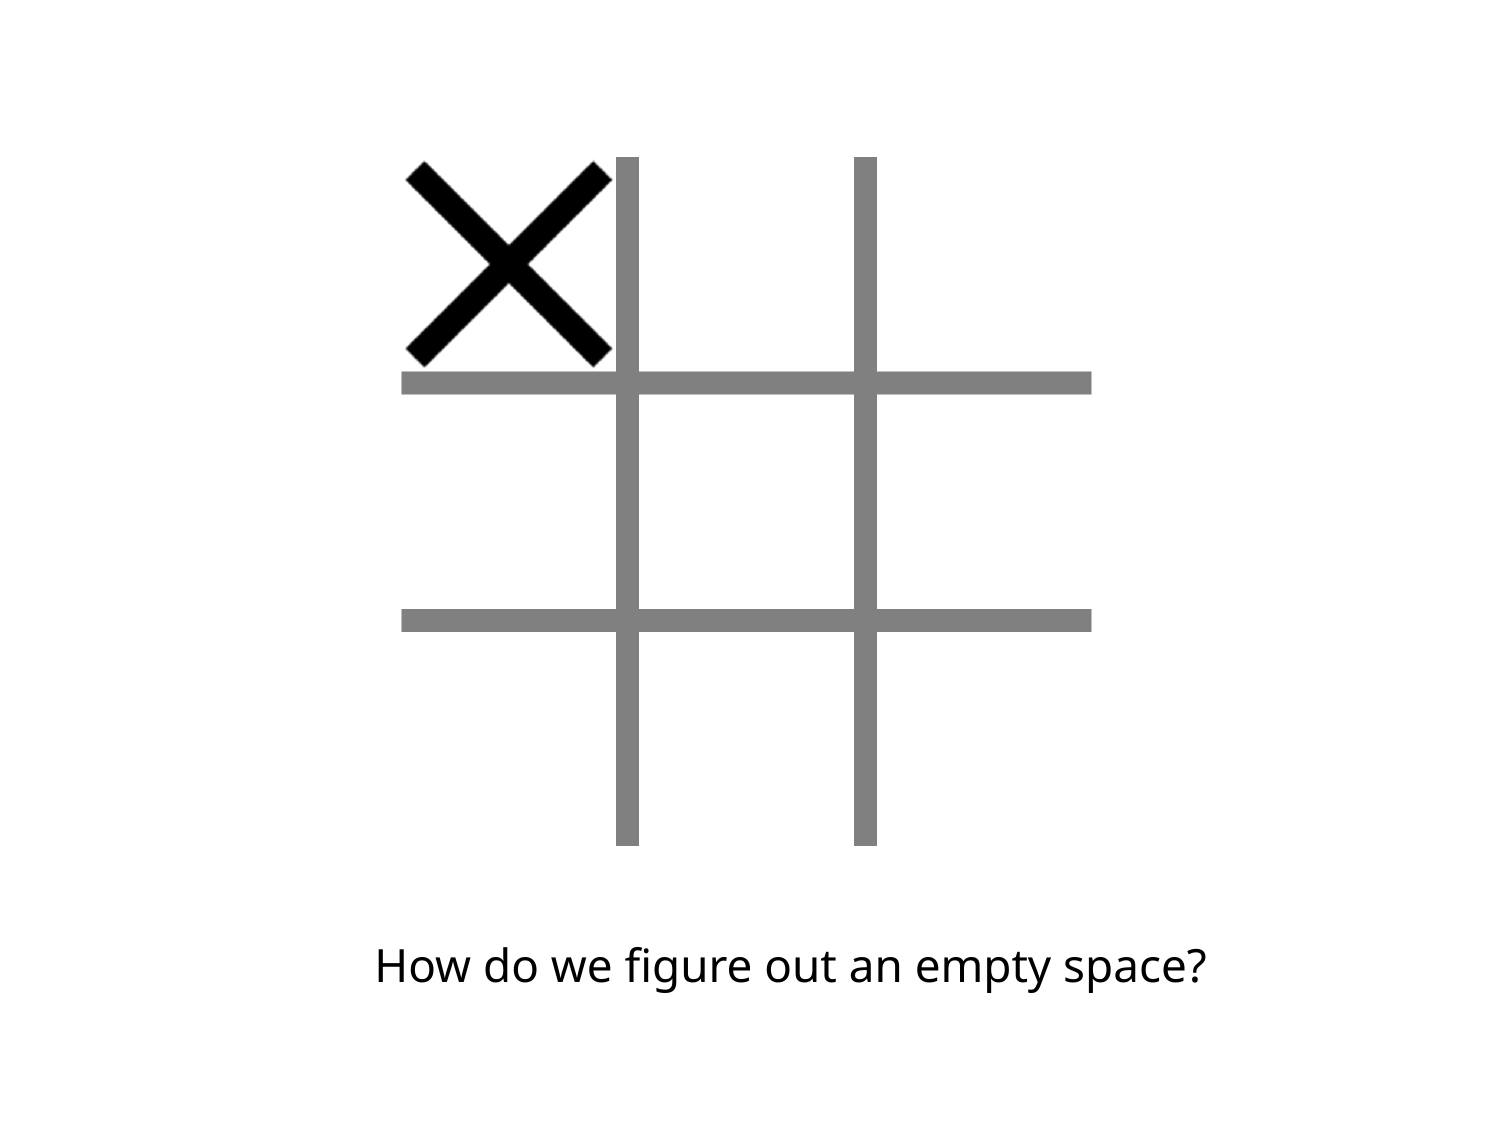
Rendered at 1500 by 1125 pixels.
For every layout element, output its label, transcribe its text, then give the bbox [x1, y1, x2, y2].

text_box How do we figure out an empty space? [354, 921, 1228, 1059]
picture [392, 149, 1108, 858]
